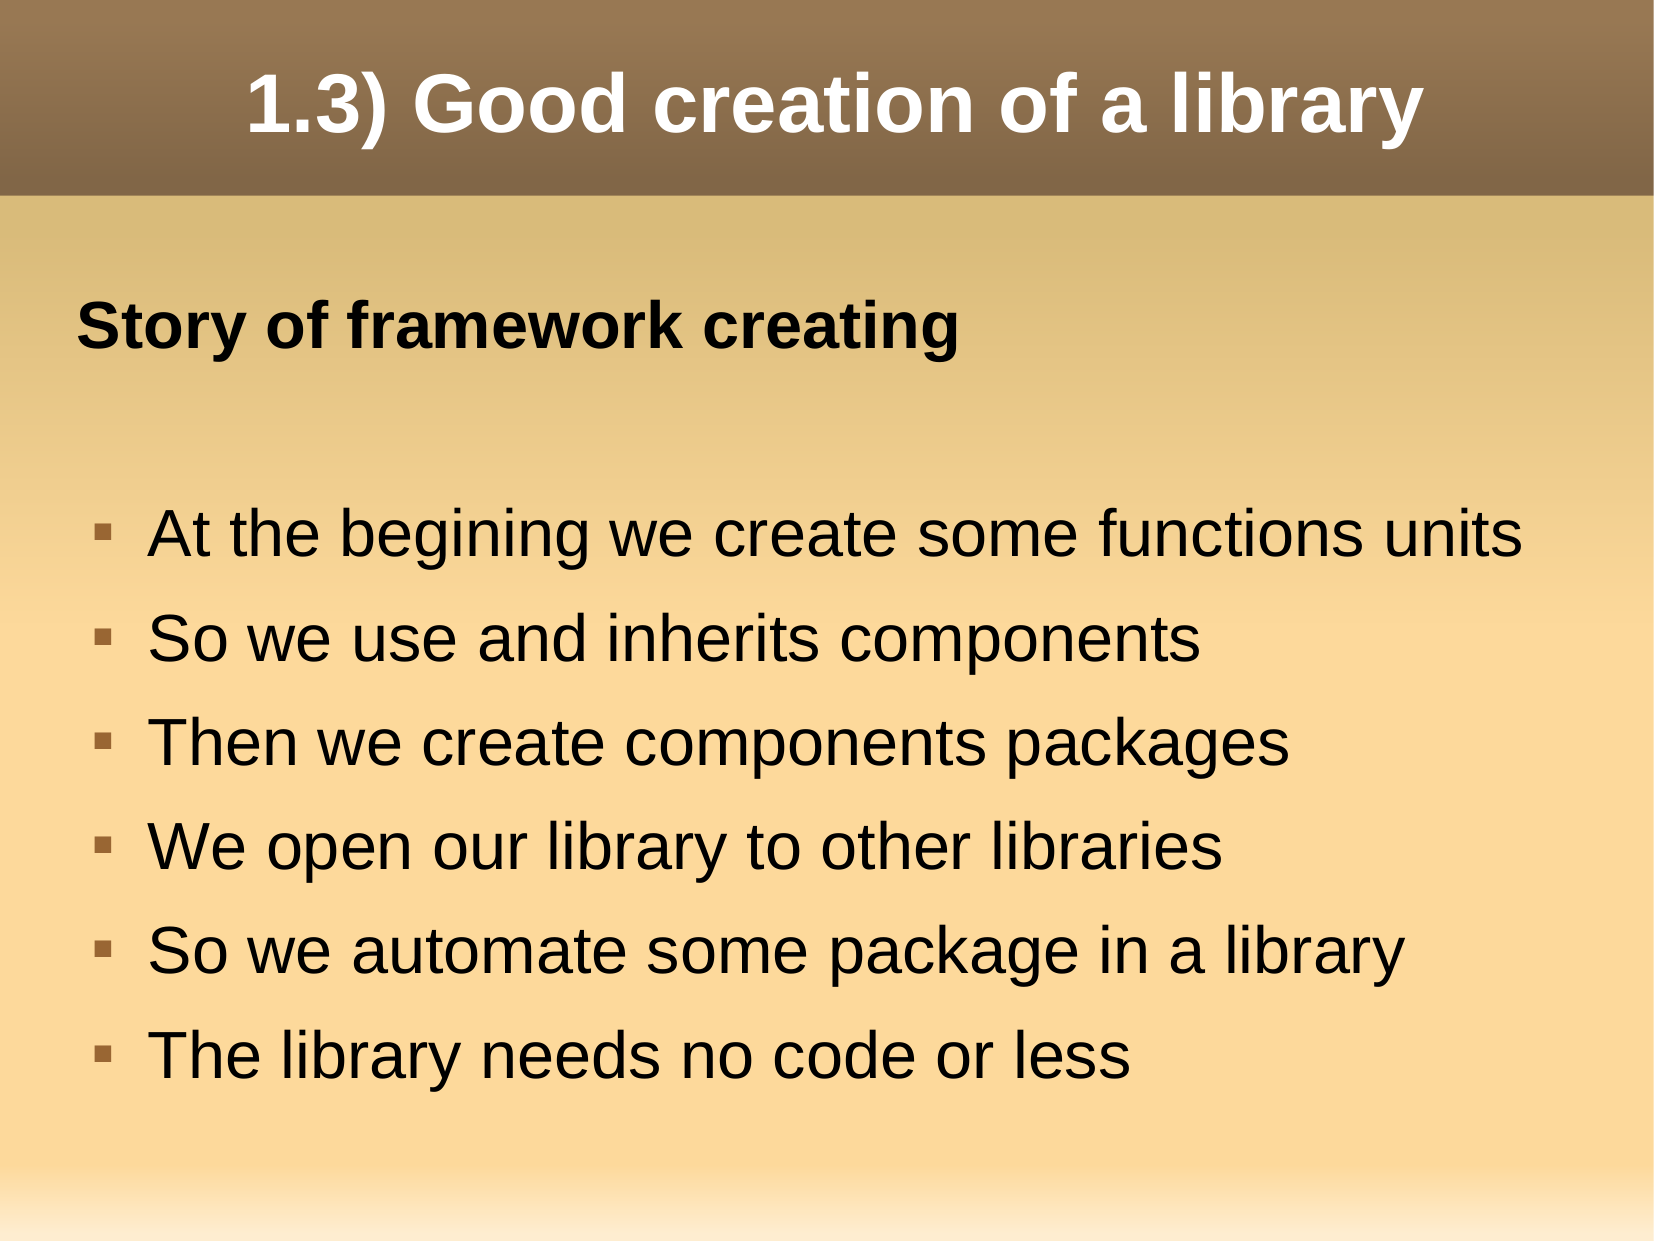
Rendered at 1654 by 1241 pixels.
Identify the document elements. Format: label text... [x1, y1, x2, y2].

title 1.3) Good creation of a library [76, 7, 1565, 200]
picture [0, 0, 1654, 1241]
list Story of framework creating At the begining we create some functions units So we use and inherits components Then we create components packages We open our library to other libraries So we automate some package in a library The library needs no code or less [76, 287, 1565, 1093]
